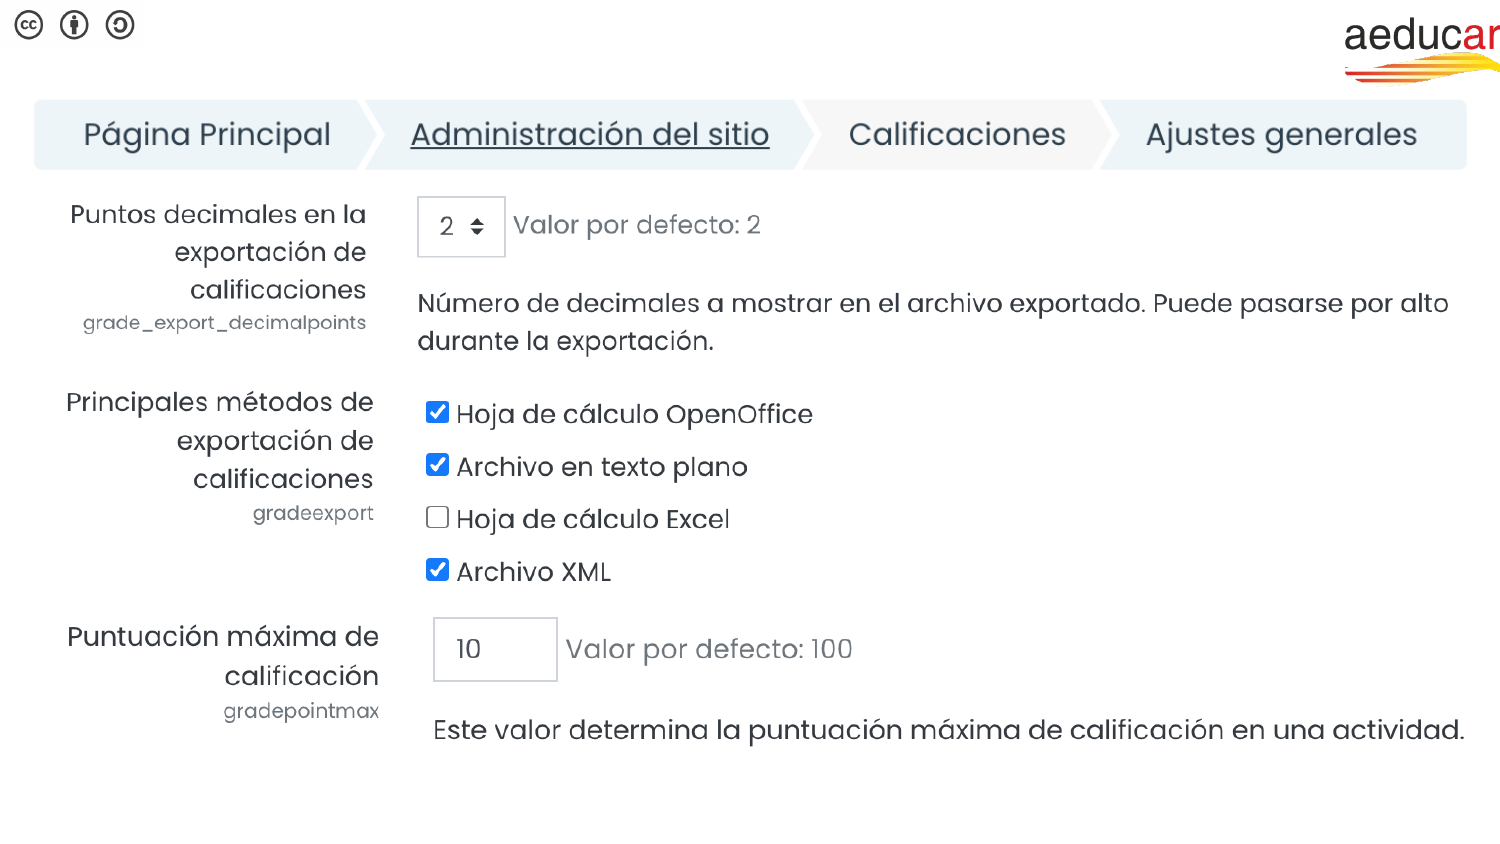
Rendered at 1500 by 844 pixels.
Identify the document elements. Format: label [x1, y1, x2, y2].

picture [24, 187, 1475, 605]
picture [24, 0, 1500, 178]
picture [0, 0, 146, 48]
picture [57, 613, 1475, 755]
